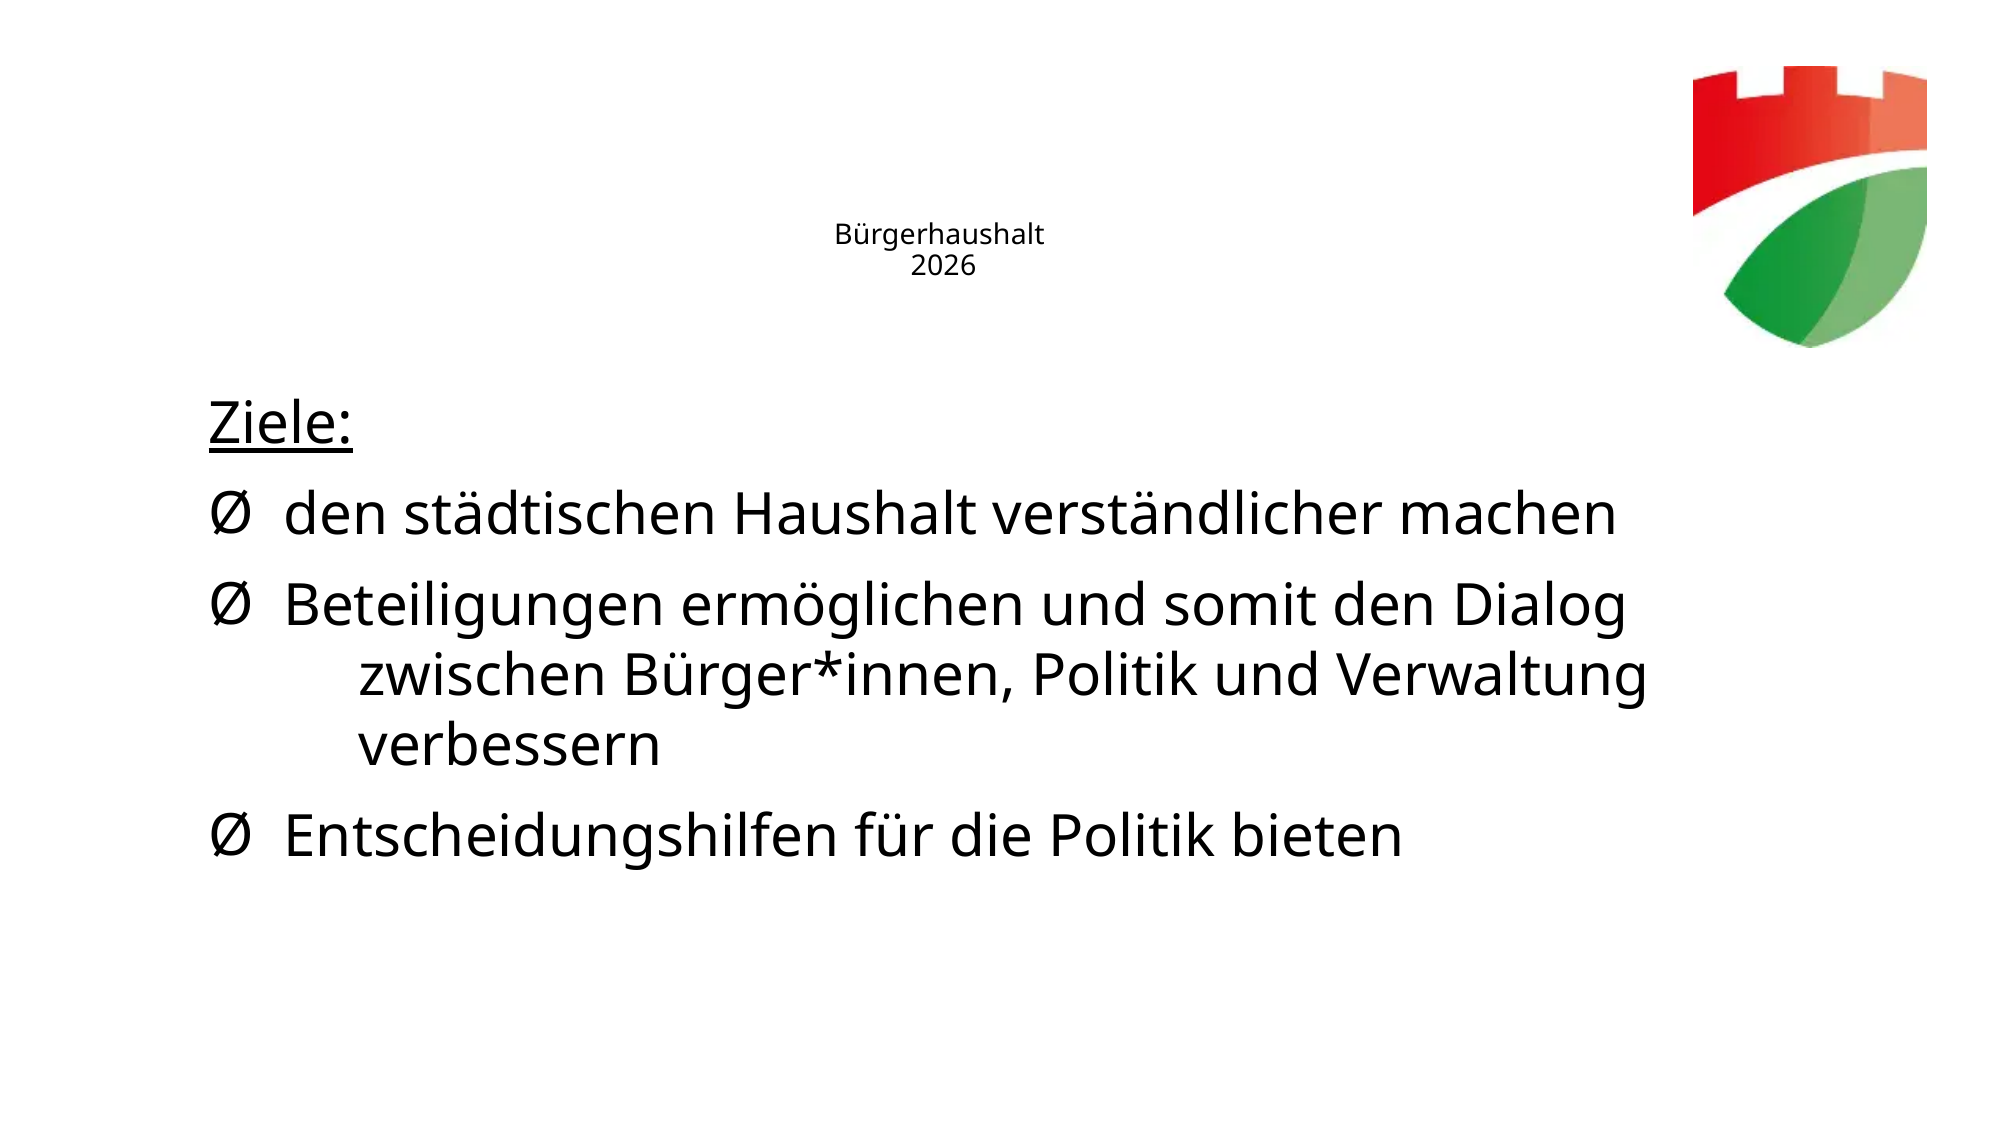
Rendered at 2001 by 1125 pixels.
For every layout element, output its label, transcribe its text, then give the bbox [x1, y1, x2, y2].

subtitle Ziele: den städtischen Haushalt verständlicher machen Beteiligungen ermöglichen und somit den Dialog zwischen Bürger*innen, Politik und Verwaltung verbessern Entscheidungshilfen für die Politik bieten [193, 377, 1694, 650]
picture [1693, 66, 1927, 348]
title Bürgerhaushalt 2026 [193, 0, 1694, 324]
